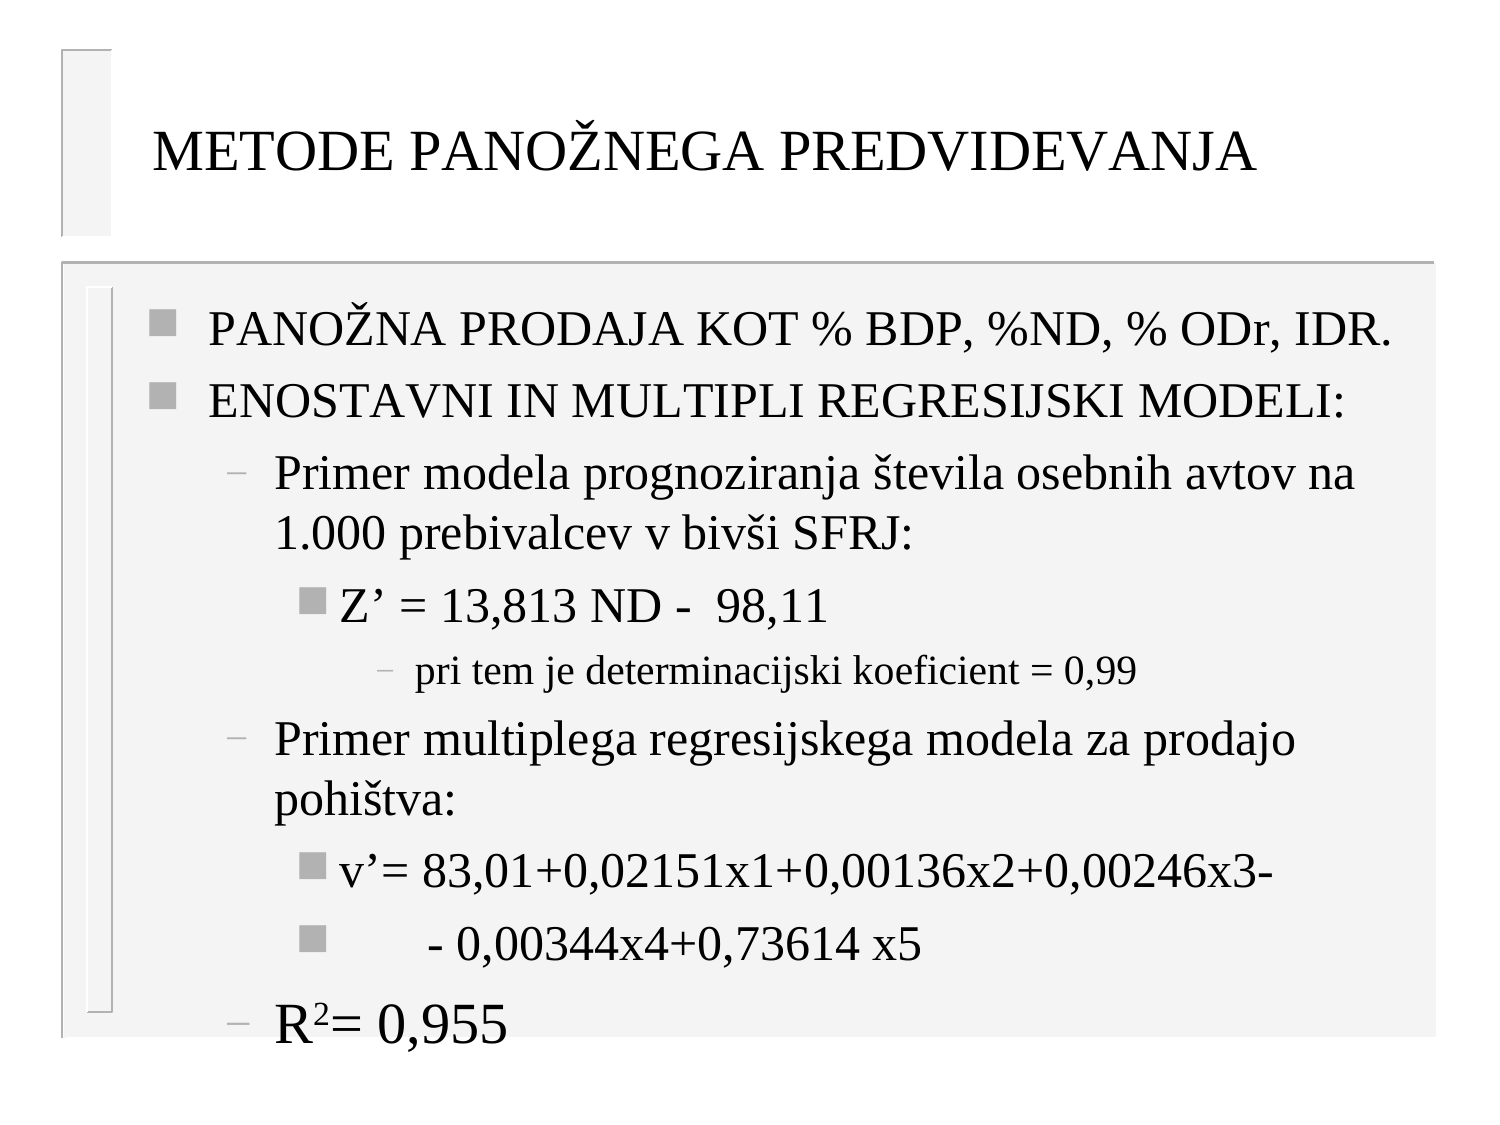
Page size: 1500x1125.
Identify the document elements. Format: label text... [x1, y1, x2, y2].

title METODE PANOŽNEGA PREDVIDEVANJA [137, 56, 1413, 238]
list PANOŽNA PRODAJA KOT % BDP, %ND, % ODr, IDR. ENOSTAVNI IN MULTIPLI REGRESIJSKI MODELI: Primer modela prognoziranja števila osebnih avtov na 1.000 prebivalcev v bivši SFRJ: Z’ = 13,813 ND - 98,11 pri tem je determinacijski koeficient = 0,99 Primer multiplega regresijskega modela za prodajo pohištva: v’= 83,01+0,02151x1+0,00136x2+0,00246x3- - 0,00344x4+0,73614 x5 R2= 0,955 [137, 287, 1413, 1063]
